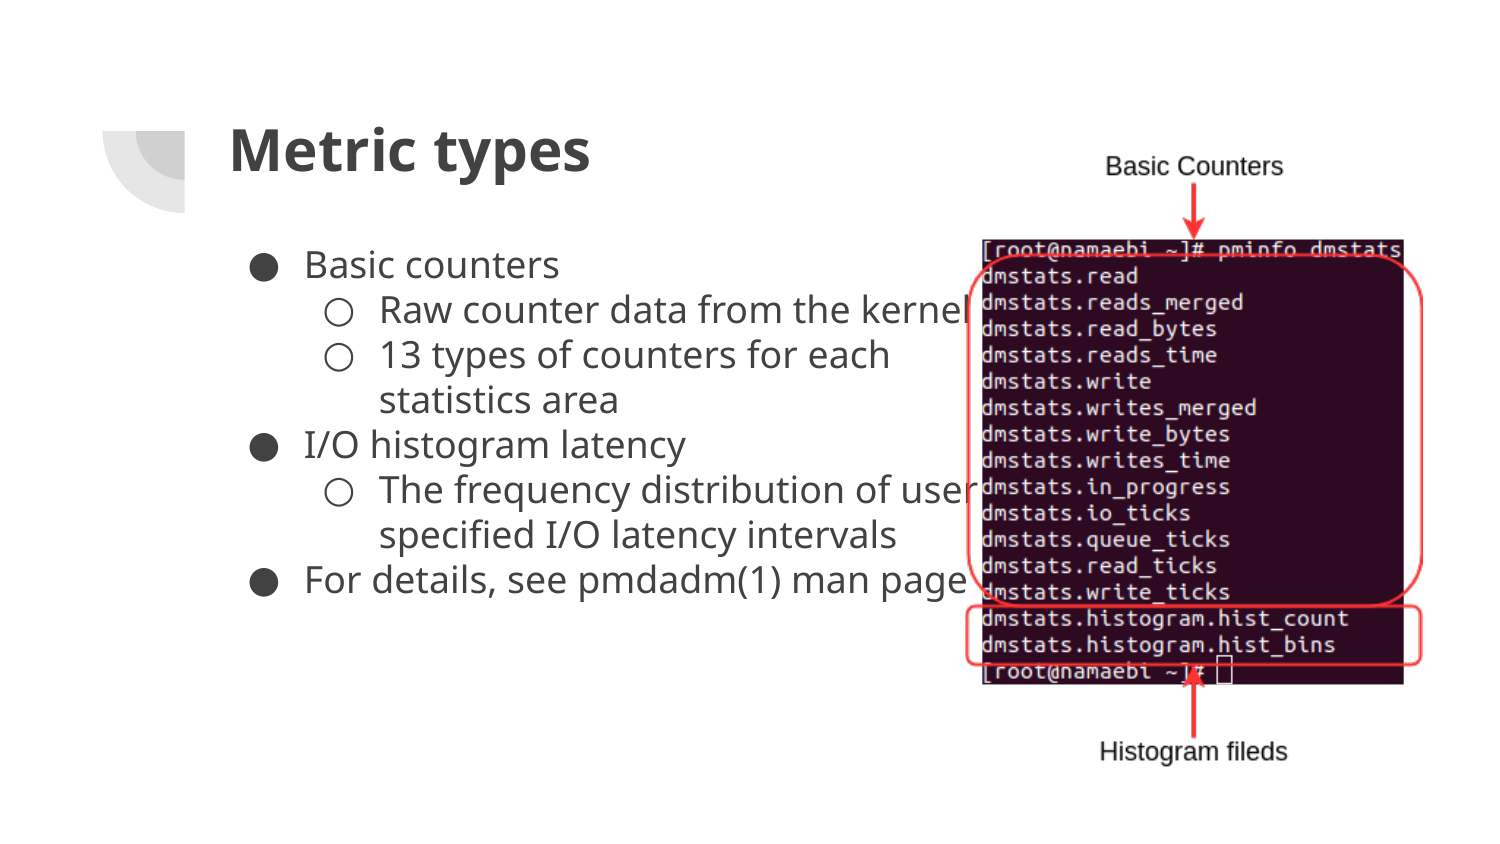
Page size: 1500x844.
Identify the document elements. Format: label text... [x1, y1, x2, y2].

list Basic counters Raw counter data from the kernel 13 types of counters for each statistics area I/O histogram latency The frequency distribution of user specified I/O latency intervals For details, see pmdadm(1) man page [213, 225, 965, 643]
picture [965, 152, 1423, 768]
title Metric types [213, 98, 1368, 225]
